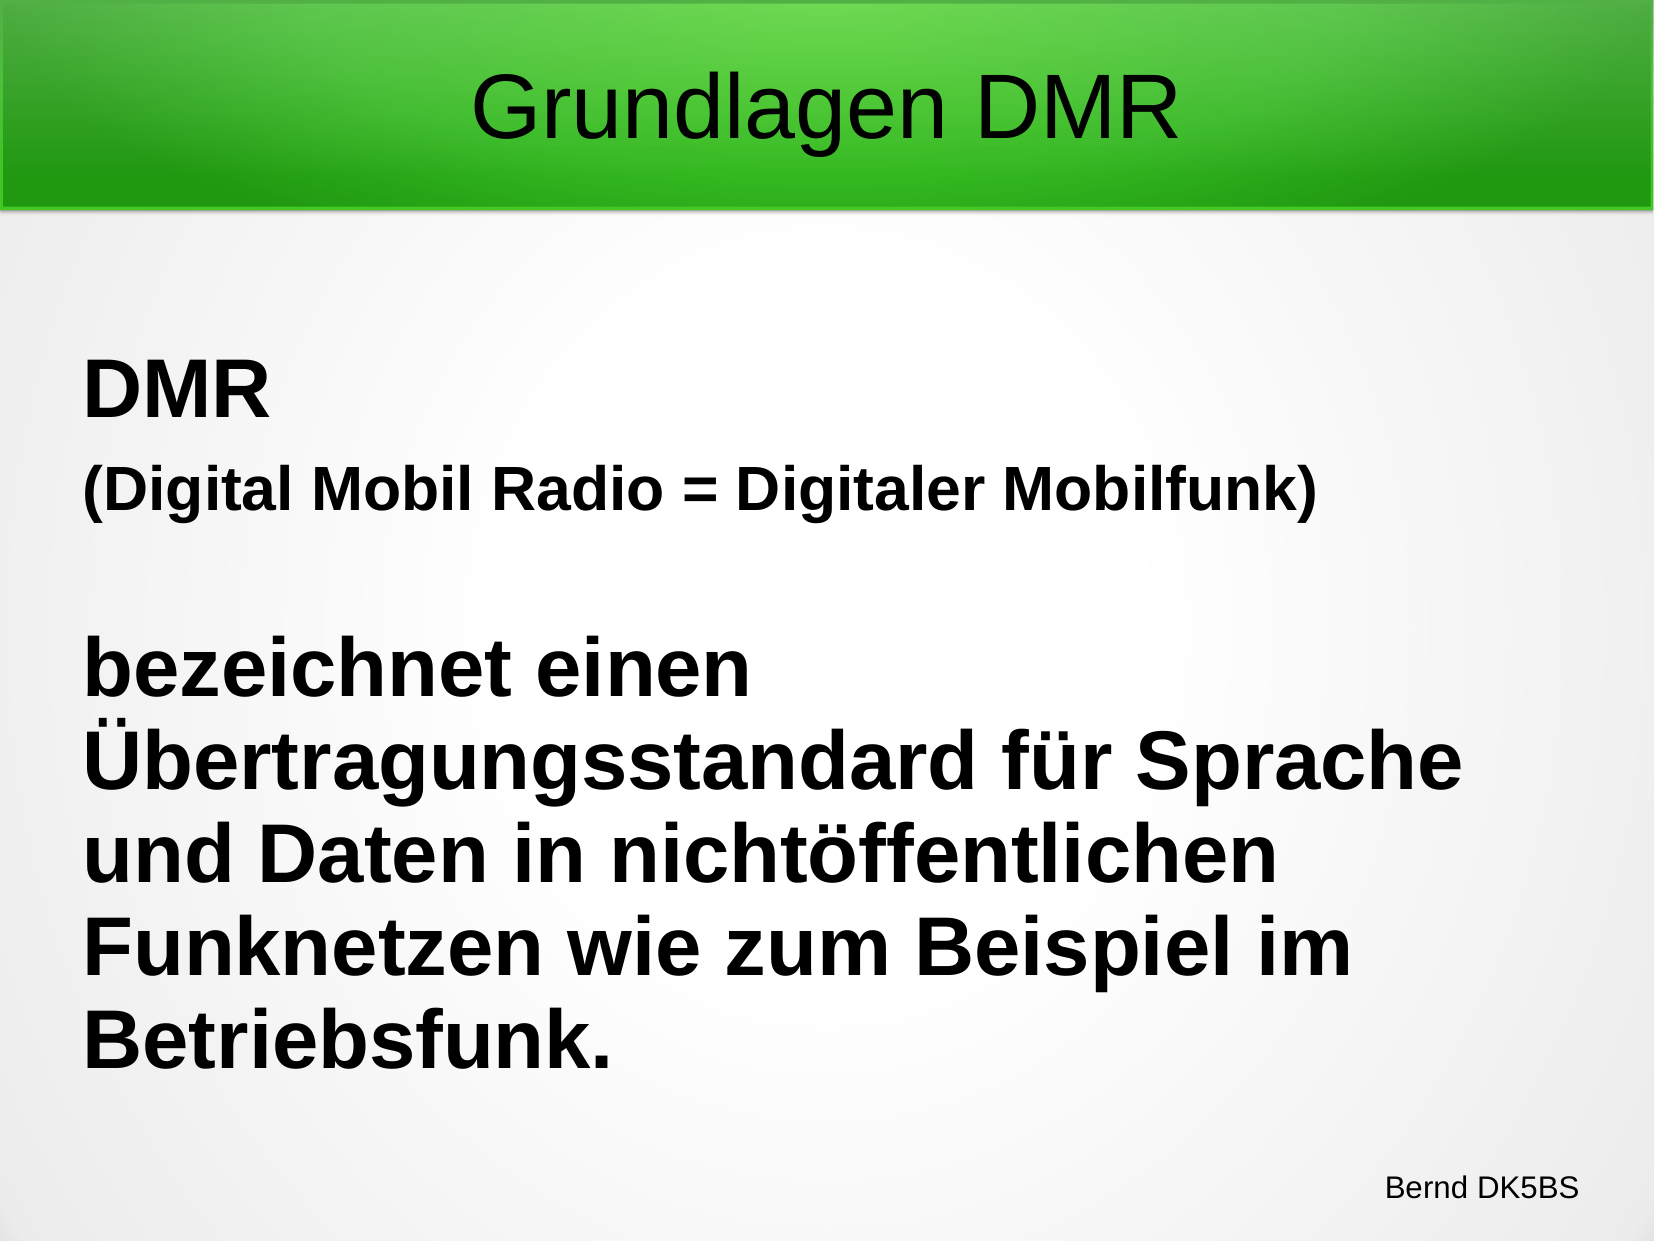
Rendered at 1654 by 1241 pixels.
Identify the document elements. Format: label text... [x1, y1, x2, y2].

title Grundlagen DMR [0, 0, 1654, 225]
text_box Bernd DK5BS [1370, 1163, 1619, 1223]
subtitle DMR (Digital Mobil Radio = Digitaler Mobilfunk) bezeichnet einen Übertragungsstandard für Sprache und Daten in nichtöffentlichen Funknetzen wie zum Beispiel im Betriebsfunk. [82, 295, 1571, 1134]
